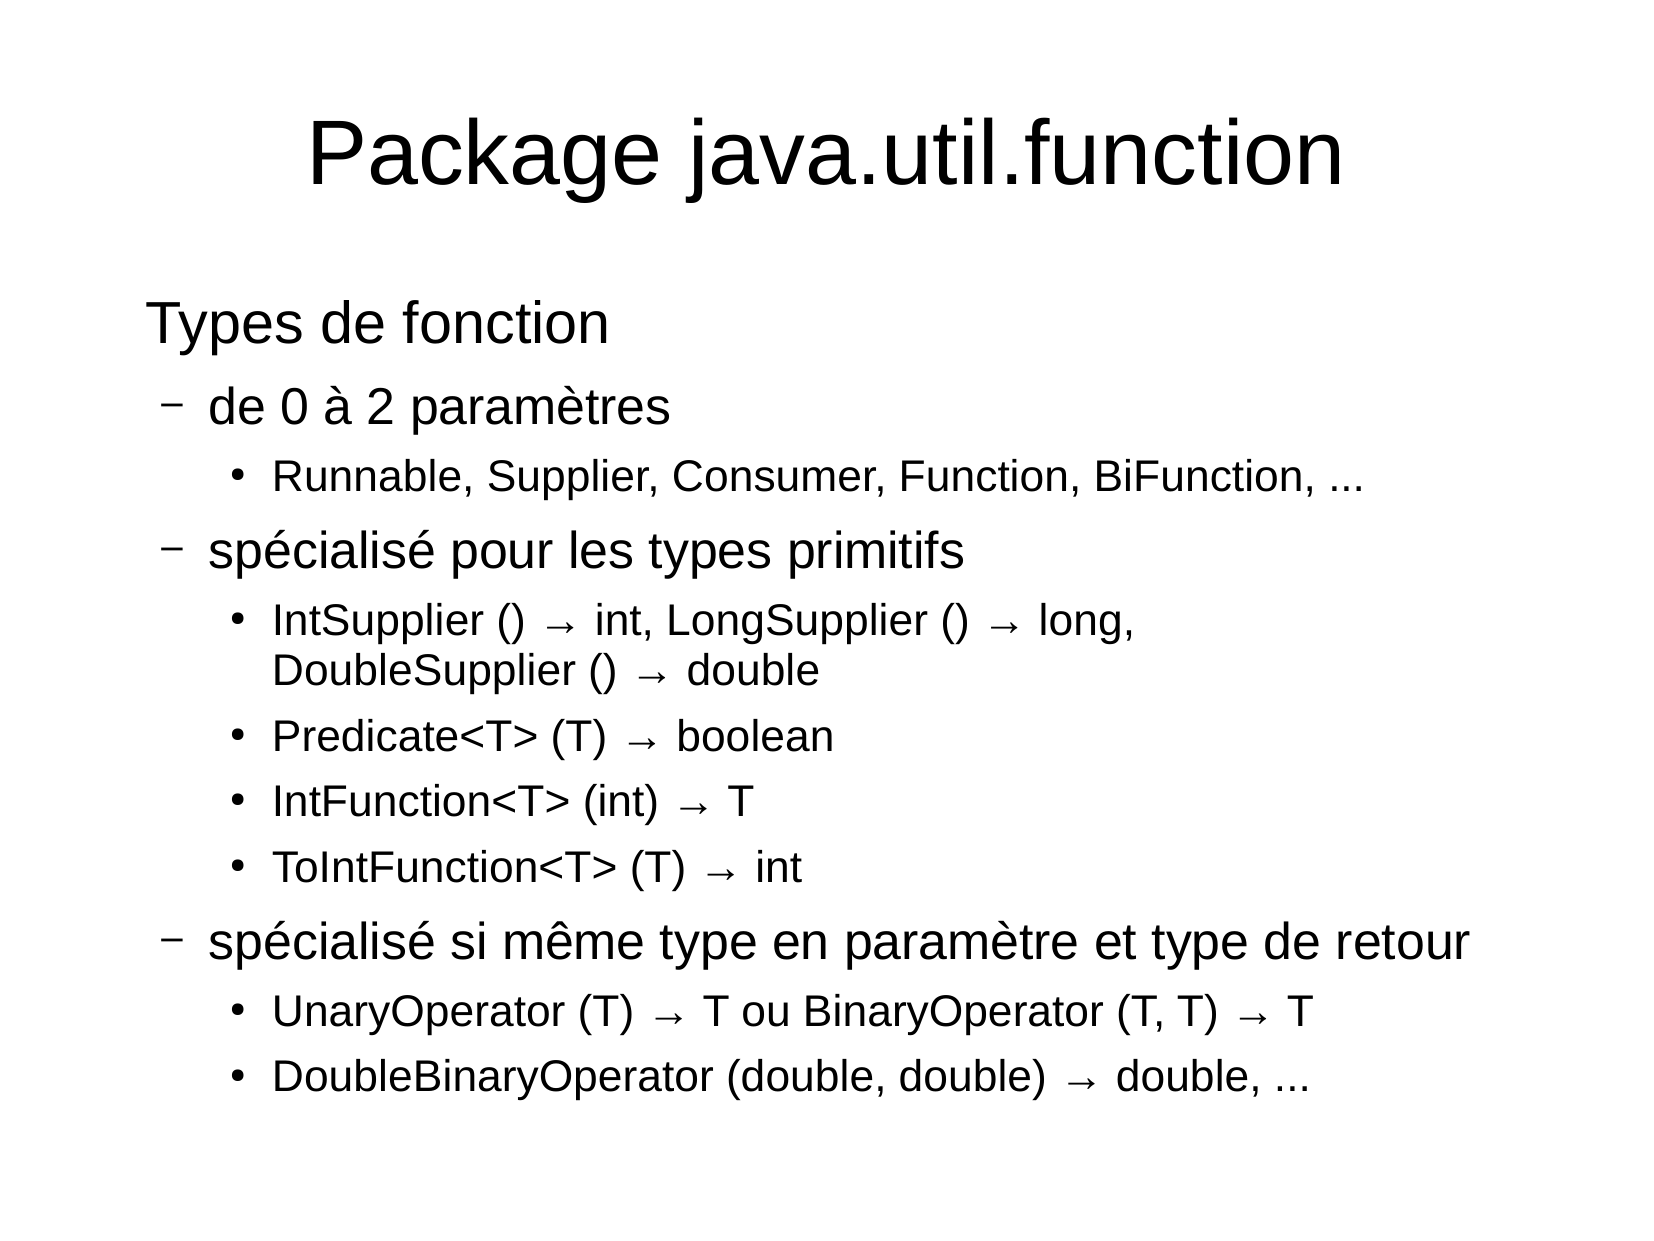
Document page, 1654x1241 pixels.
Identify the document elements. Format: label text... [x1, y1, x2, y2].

list Types de fonction de 0 à 2 paramètres Runnable, Supplier, Consumer, Function, BiFunction, ... spécialisé pour les types primitifs IntSupplier () → int, LongSupplier () → long, DoubleSupplier () → double Predicate<T> (T) → boolean IntFunction<T> (int) → T ToIntFunction<T> (T) → int spécialisé si même type en paramètre et type de retour UnaryOperator (T) → T ou BinaryOperator (T, T) → T DoubleBinaryOperator (double, double) → double, ... [82, 290, 1571, 1111]
title Package java.util.function [82, 49, 1571, 257]
